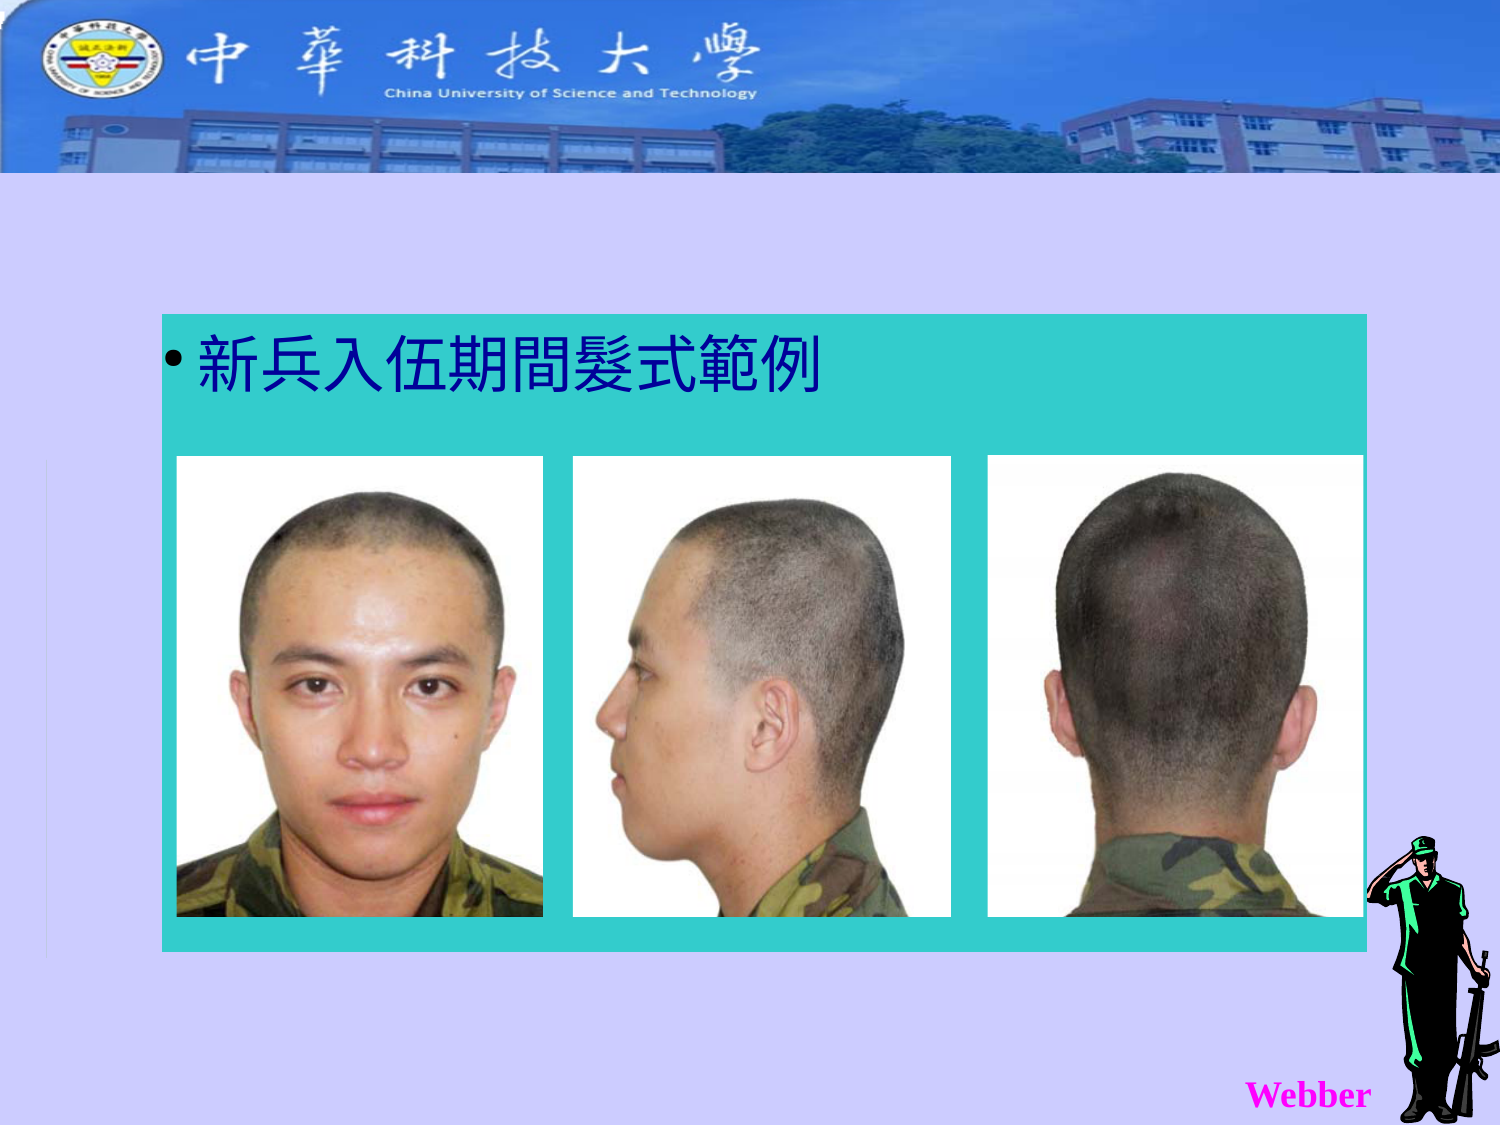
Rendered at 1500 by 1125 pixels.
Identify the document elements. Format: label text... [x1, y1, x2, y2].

table_cell [565, 421, 981, 952]
text_box Webber [1229, 1062, 1407, 1123]
table_header 新兵入伍期間髮式範例 [162, 314, 1367, 421]
picture [987, 455, 1364, 917]
picture [176, 456, 543, 917]
table_cell [981, 421, 1367, 952]
picture [572, 456, 951, 917]
table_cell [162, 421, 565, 952]
picture [0, 0, 1500, 173]
picture [1363, 835, 1500, 1125]
